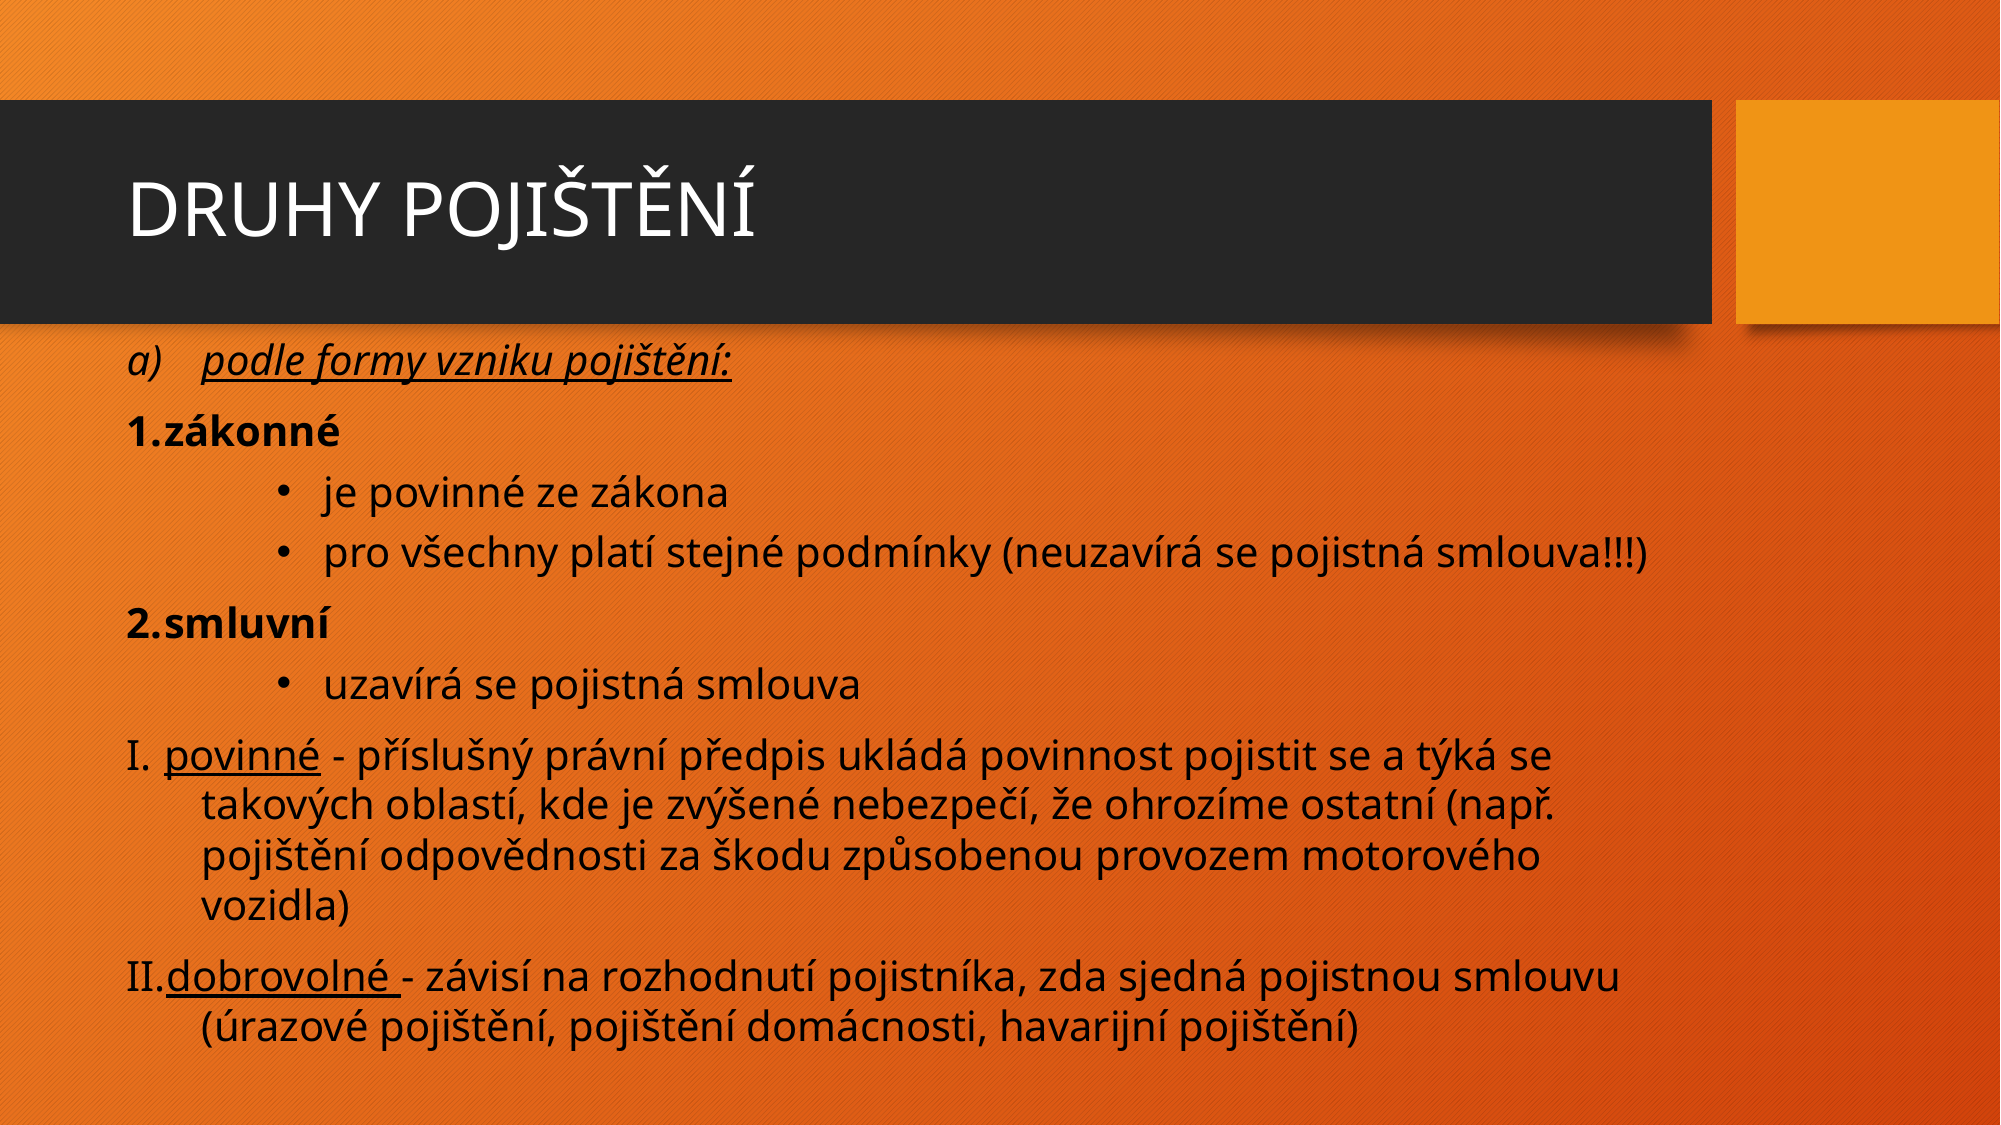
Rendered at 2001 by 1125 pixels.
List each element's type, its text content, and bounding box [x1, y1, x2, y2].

list podle formy vzniku pojištění: zákonné je povinné ze zákona pro všechny platí stejné podmínky (neuzavírá se pojistná smlouva!!!) smluvní uzavírá se pojistná smlouva povinné - příslušný právní předpis ukládá povinnost pojistit se a týká se takových oblastí, kde je zvýšené nebezpečí, že ohrozíme ostatní (např. pojištění odpovědnosti za škodu způsobenou provozem motorového vozidla) dobrovolné - závisí na rozhodnutí pojistníka, zda sjedná pojistnou smlouvu (úrazové pojištění, pojištění domácnosti, havarijní pojištění) [111, 326, 1689, 1125]
title DRUHY POJIŠTĚNÍ [111, 123, 1689, 301]
